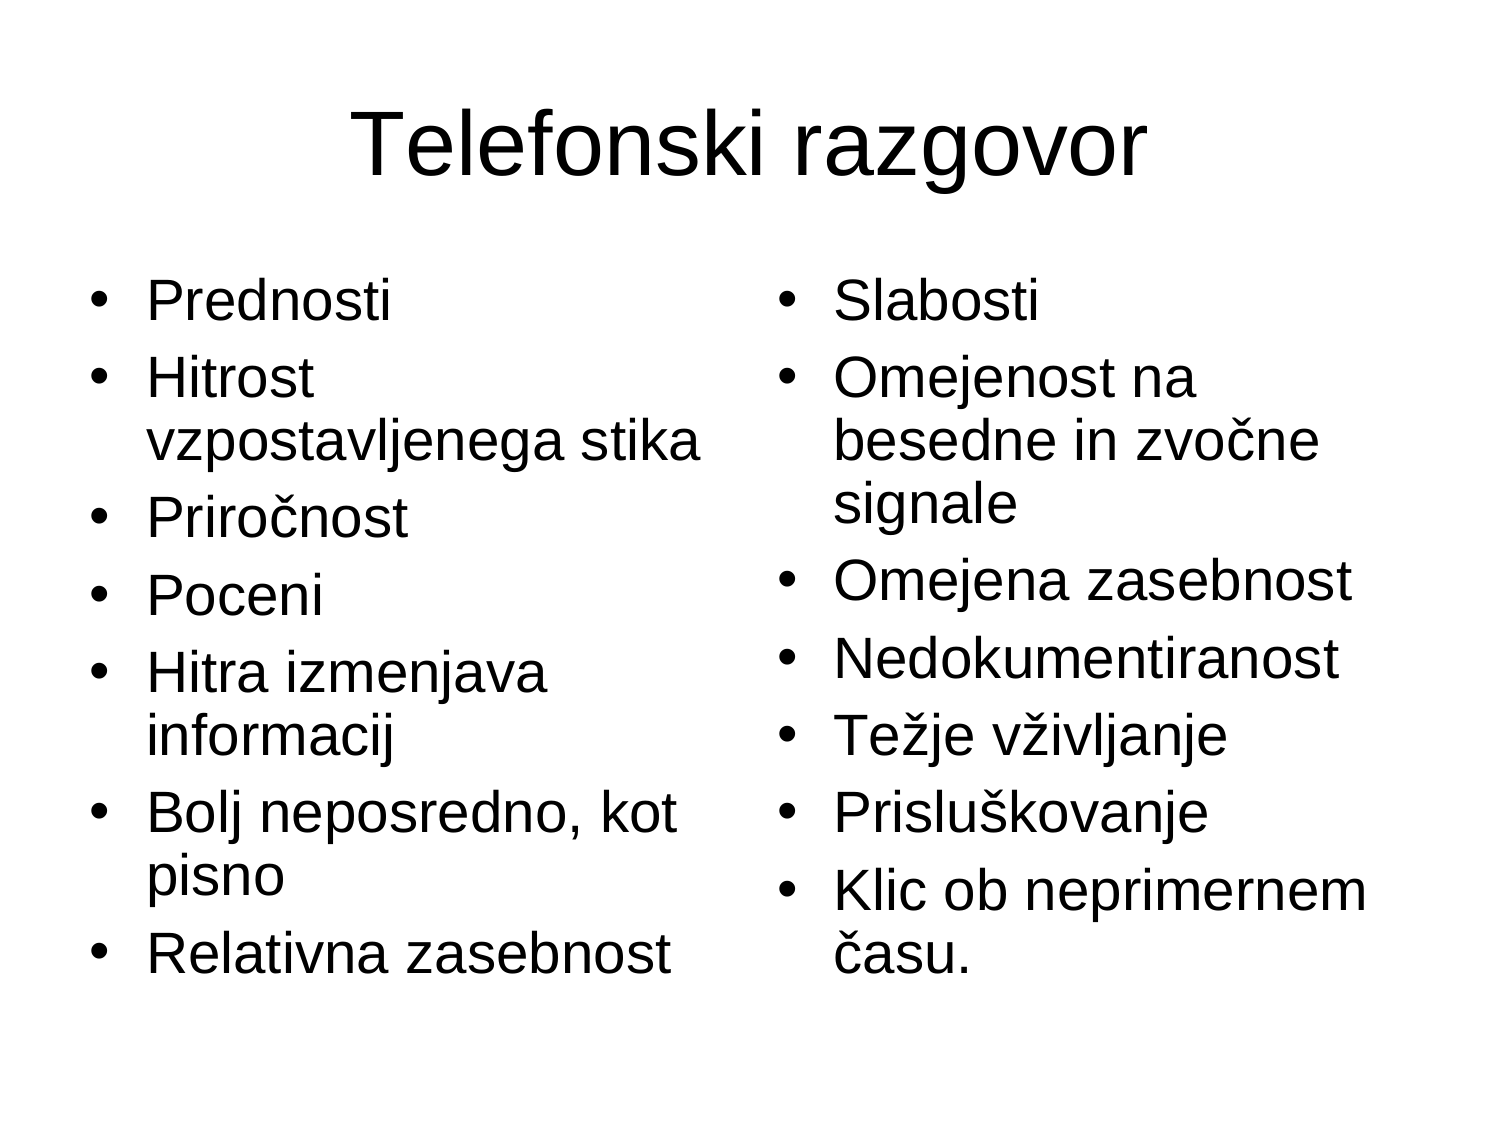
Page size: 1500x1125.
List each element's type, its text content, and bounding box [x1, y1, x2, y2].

list Slabosti Omejenost na besedne in zvočne signale Omejena zasebnost Nedokumentiranost Težje vživljanje Prisluškovanje Klic ob neprimernem času. [762, 262, 1426, 1006]
title Telefonski razgovor [75, 45, 1426, 233]
list Prednosti Hitrost vzpostavljenega stika Priročnost Poceni Hitra izmenjava informacij Bolj neposredno, kot pisno Relativna zasebnost [75, 262, 738, 1006]
